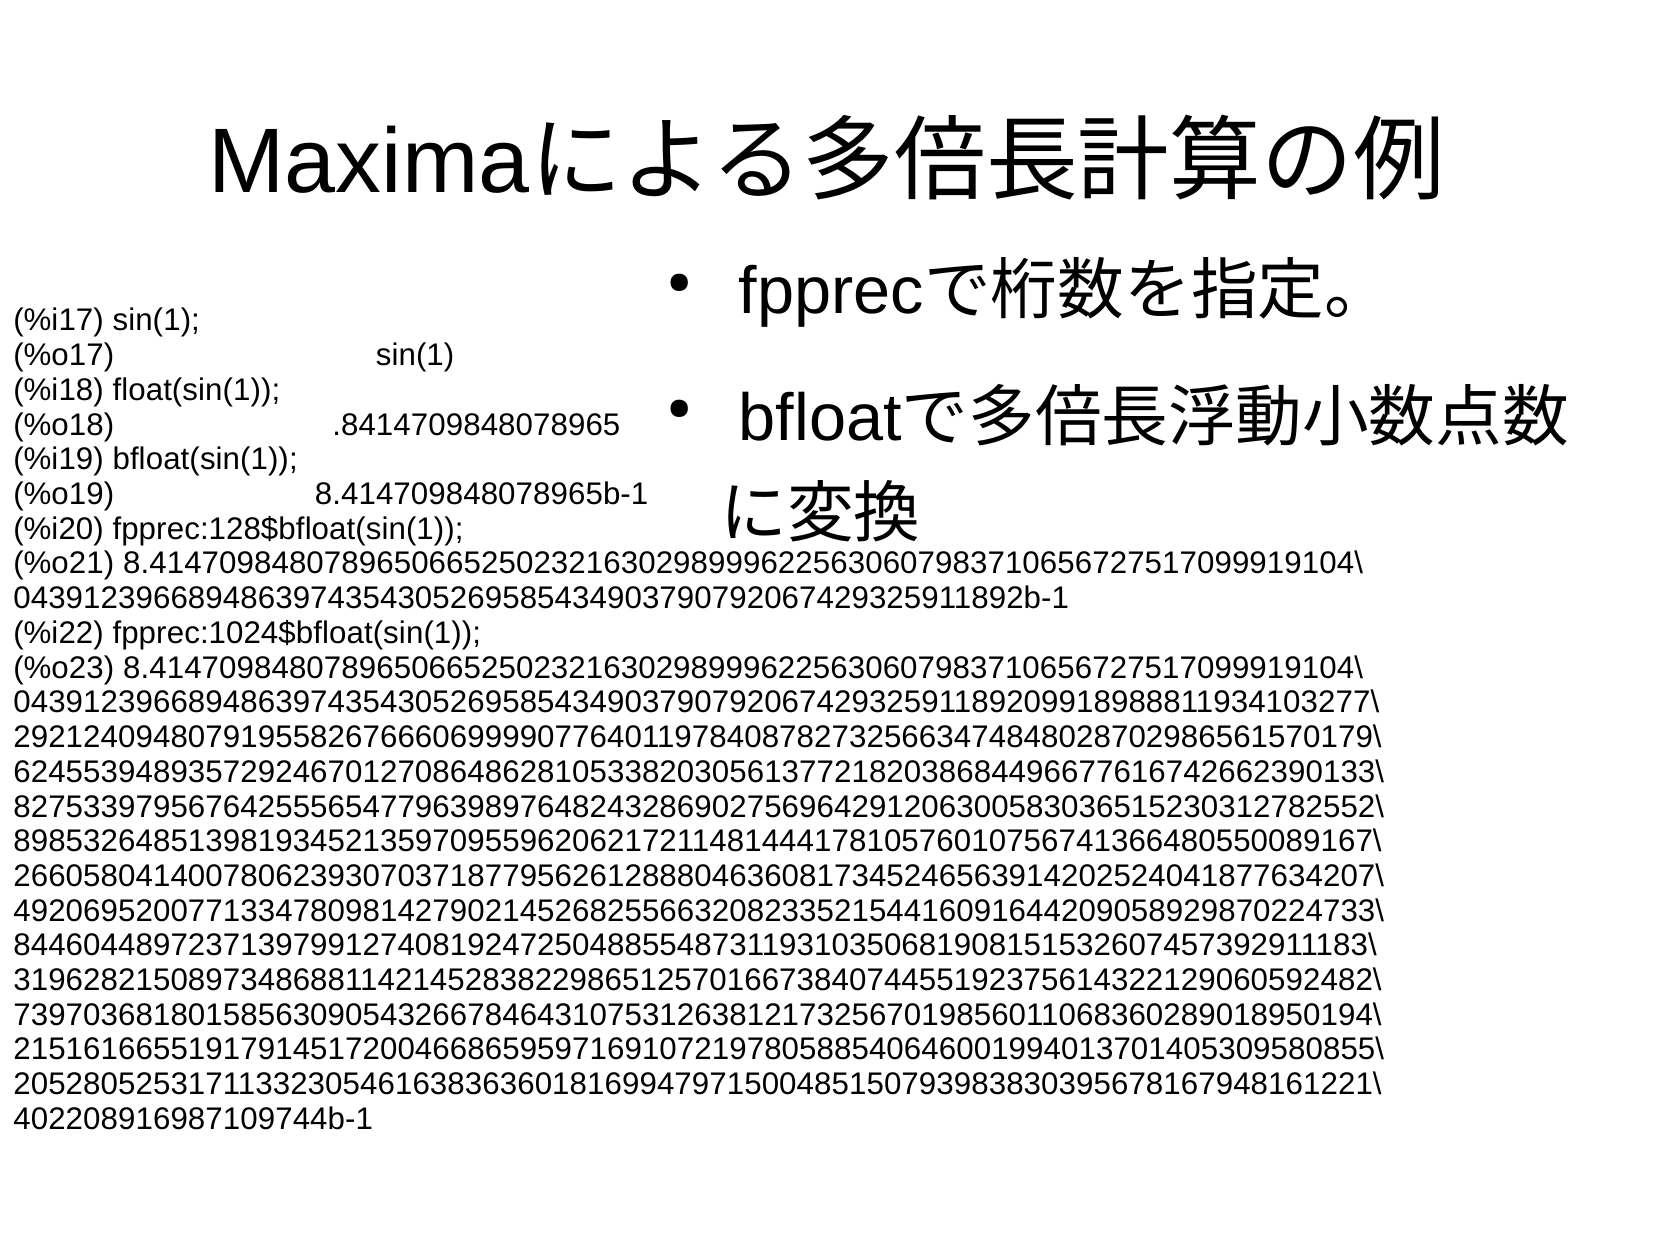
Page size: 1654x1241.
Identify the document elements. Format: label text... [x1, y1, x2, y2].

list fpprecで桁数を指定。 bfloatで多倍長浮動小数点数 に変換 [649, 236, 1654, 295]
text_box (%i17) sin(1); (%o17) sin(1) (%i18) float(sin(1)); (%o18) .8414709848078965 (%i19) bfloat(sin(1)); (%o19) 8.414709848078965b-1 (%i20) fpprec:128$bfloat(sin(1)); (%o21) 8.414709848078965066525023216302989996225630607983710656727517099919104\ 0439123966894863974354305269585434903790792067429325911892b-1 (%i22) fpprec:1024$bfloat(sin(1)); (%o23) 8.414709848078965066525023216302989996225630607983710656727517099919104\ 043912396689486397435430526958543490379079206742932591189209918988811934103277\ 292124094807919558267666069999077640119784087827325663474848028702986561570179\ 624553948935729246701270864862810533820305613772182038684496677616742662390133\ 827533979567642555654779639897648243286902756964291206300583036515230312782552\ 898532648513981934521359709559620621721148144417810576010756741366480550089167\ 266058041400780623930703718779562612888046360817345246563914202524041877634207\ 492069520077133478098142790214526825566320823352154416091644209058929870224733\ 844604489723713979912740819247250488554873119310350681908151532607457392911183\ 319628215089734868811421452838229865125701667384074455192375614322129060592482\ 739703681801585630905432667846431075312638121732567019856011068360289018950194\ 215161665519179145172004668659597169107219780588540646001994013701405309580855\ 205280525317113323054616383636018169947971500485150793983830395678167948161221\ 402208916987109744b-1 [0, 295, 1654, 1144]
title Maximaによる多倍長計算の例 [82, 49, 1571, 257]
